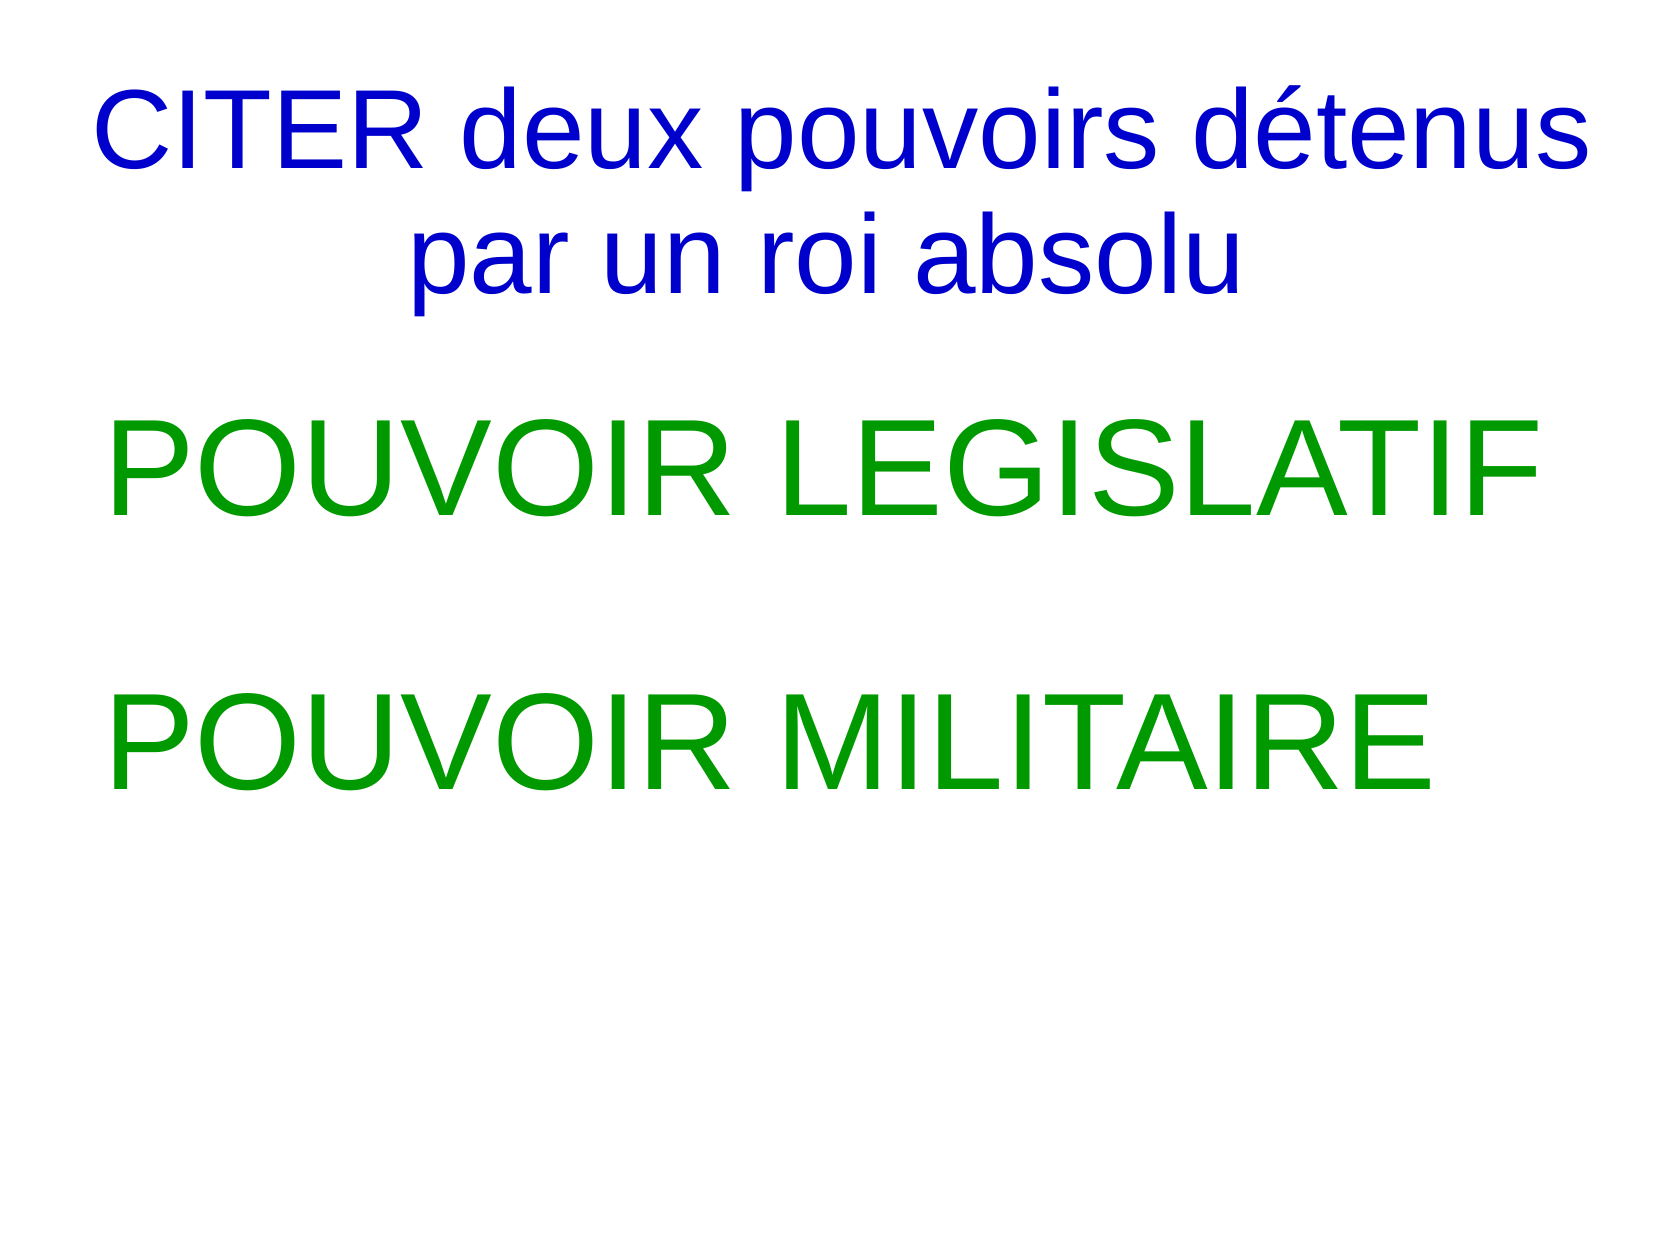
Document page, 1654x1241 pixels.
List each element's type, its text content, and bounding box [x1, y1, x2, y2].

text_box CITER deux pouvoirs détenus par un roi absolu [59, 59, 1625, 325]
text_box POUVOIR LEGISLATIF [88, 383, 1565, 553]
text_box POUVOIR MILITAIRE [88, 658, 1565, 827]
